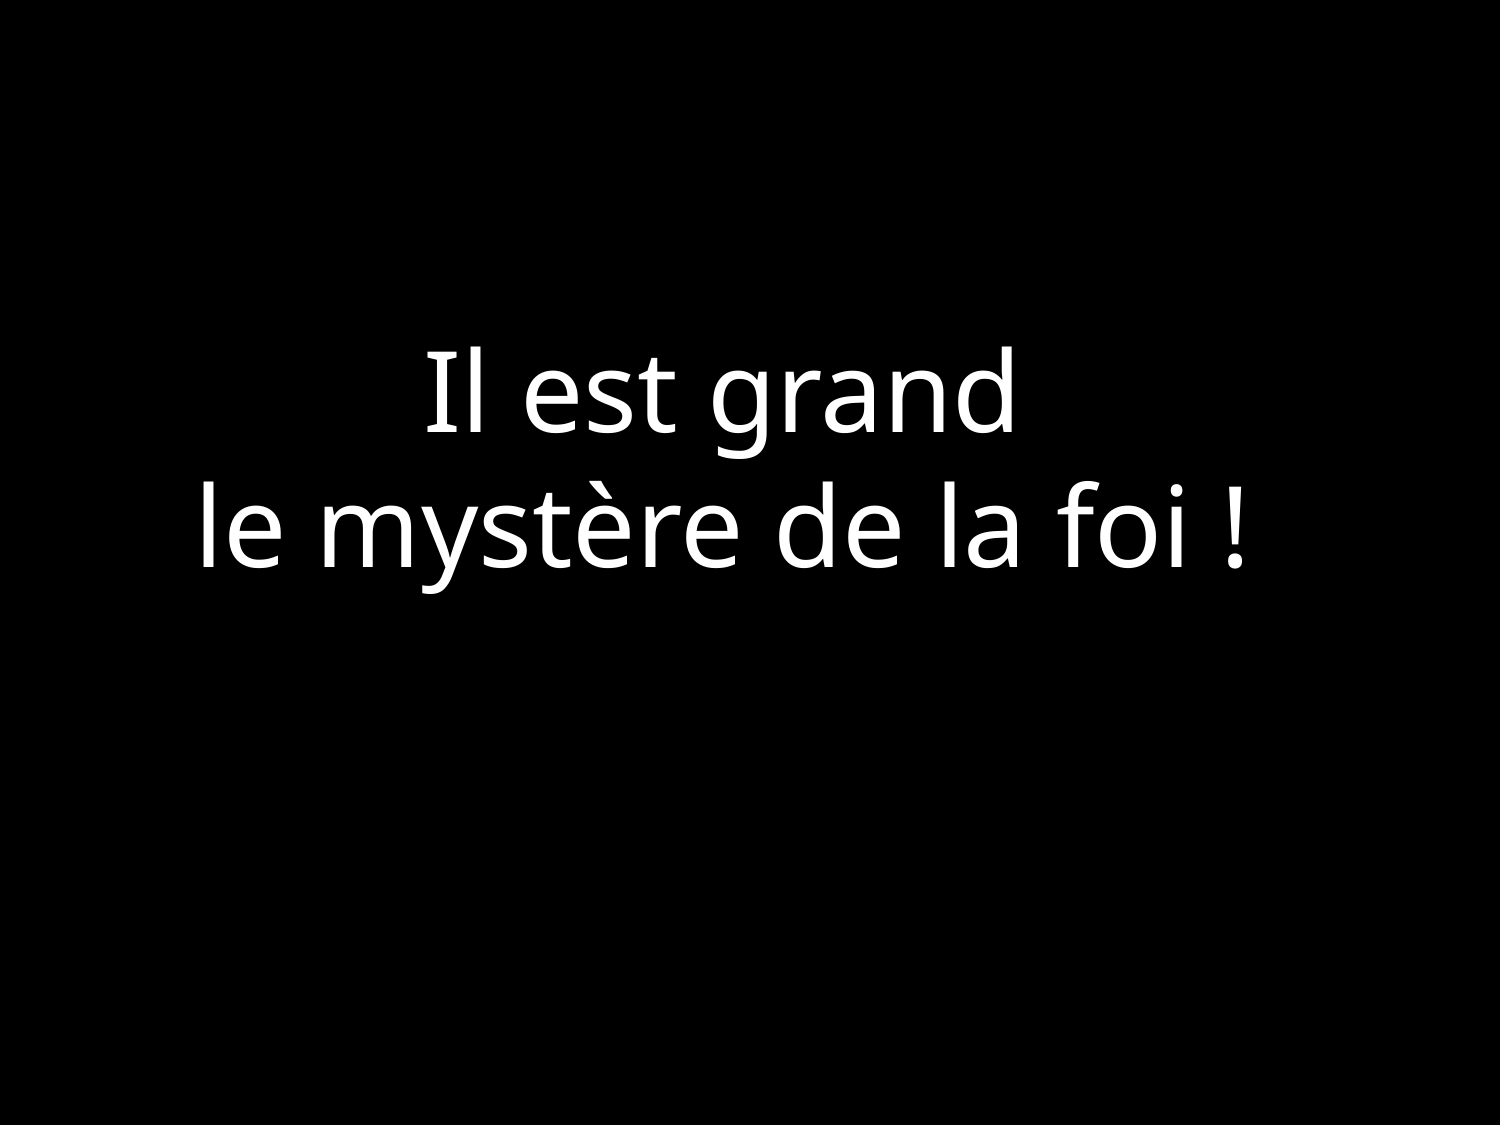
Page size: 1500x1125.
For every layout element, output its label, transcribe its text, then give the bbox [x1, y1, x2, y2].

text_box Il est grand le mystère de la foi ! [80, 80, 1367, 965]
